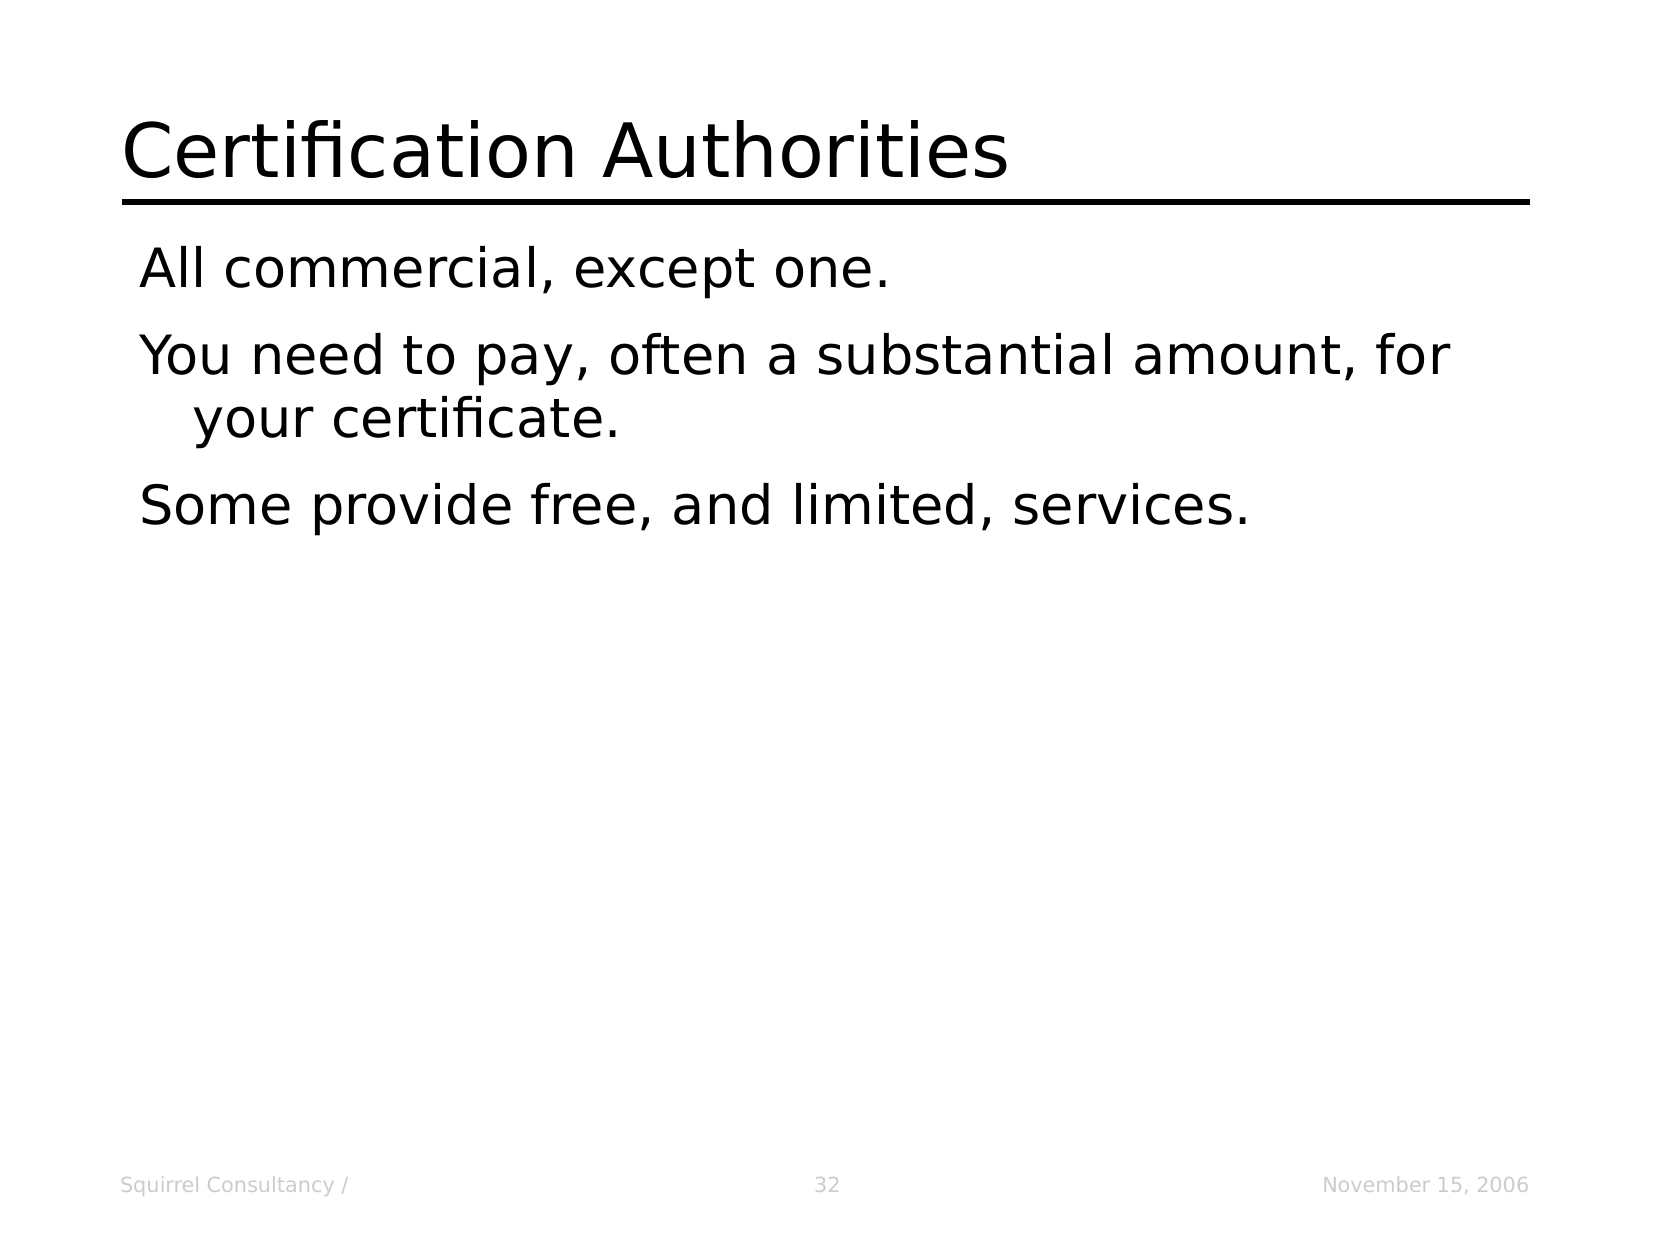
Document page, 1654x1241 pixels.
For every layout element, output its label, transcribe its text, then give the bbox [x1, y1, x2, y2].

title Certification Authorities [121, 102, 1534, 200]
list All commercial, except one. You need to pay, often a substantial amount, for your certificate. Some provide free, and limited, services. [121, 237, 1534, 1141]
